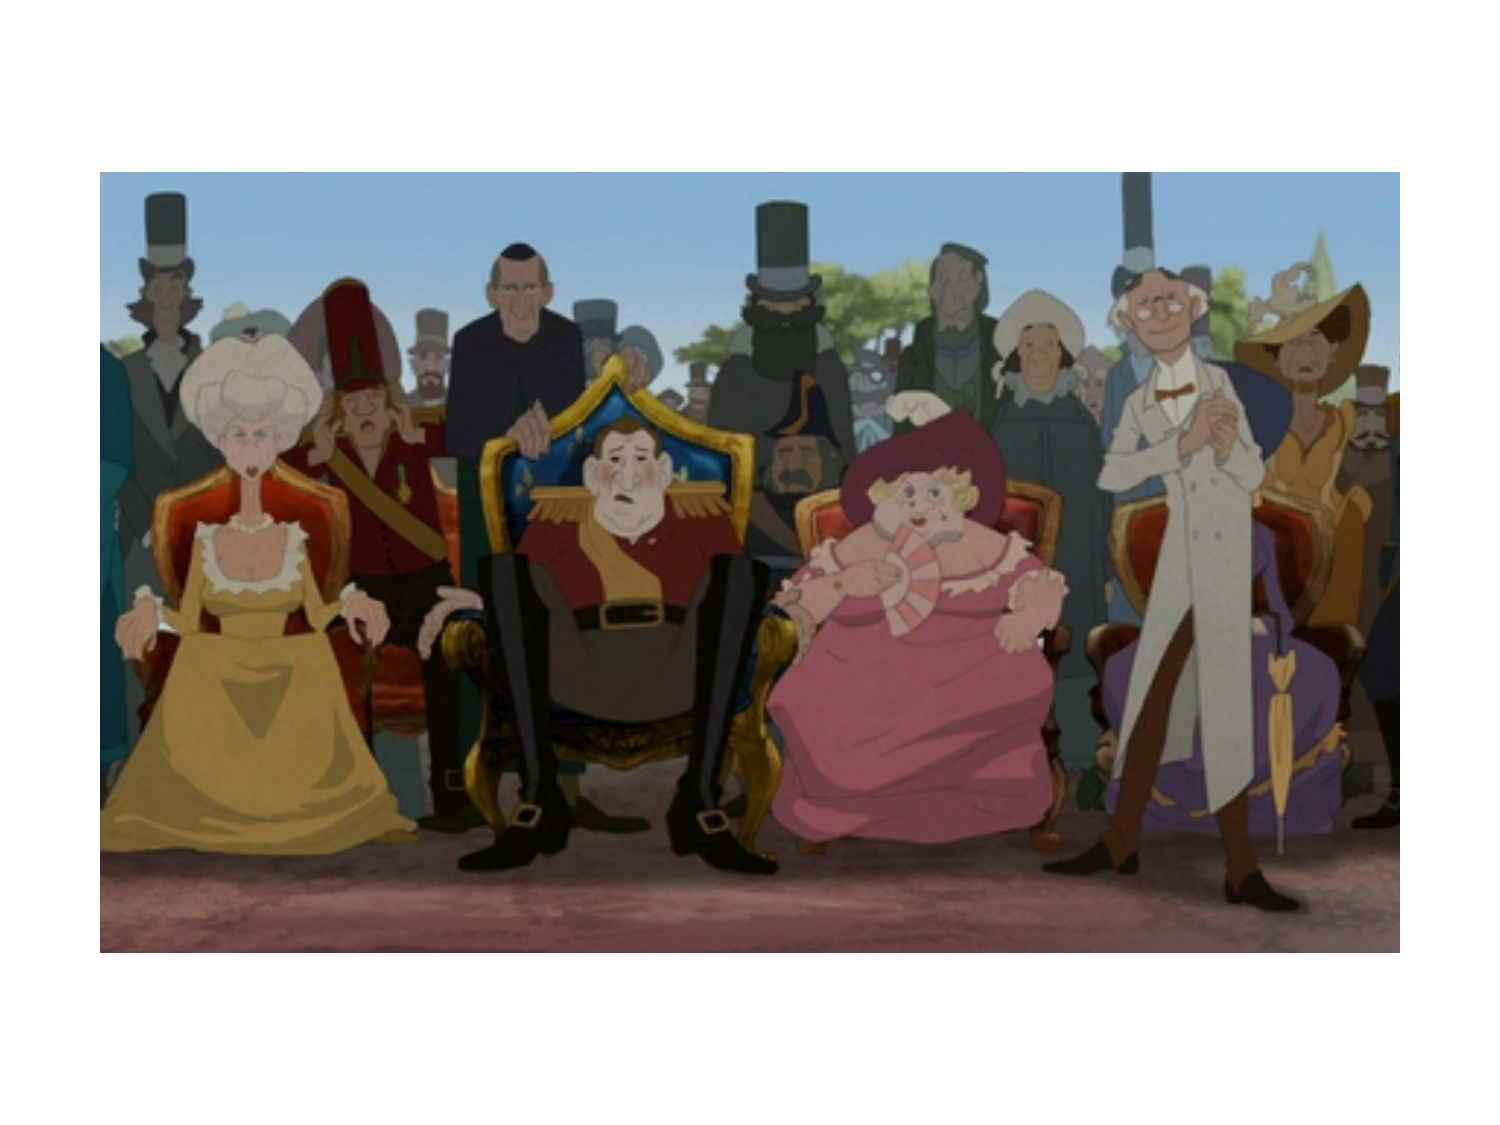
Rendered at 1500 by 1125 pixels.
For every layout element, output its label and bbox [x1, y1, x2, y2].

picture [100, 172, 1400, 953]
